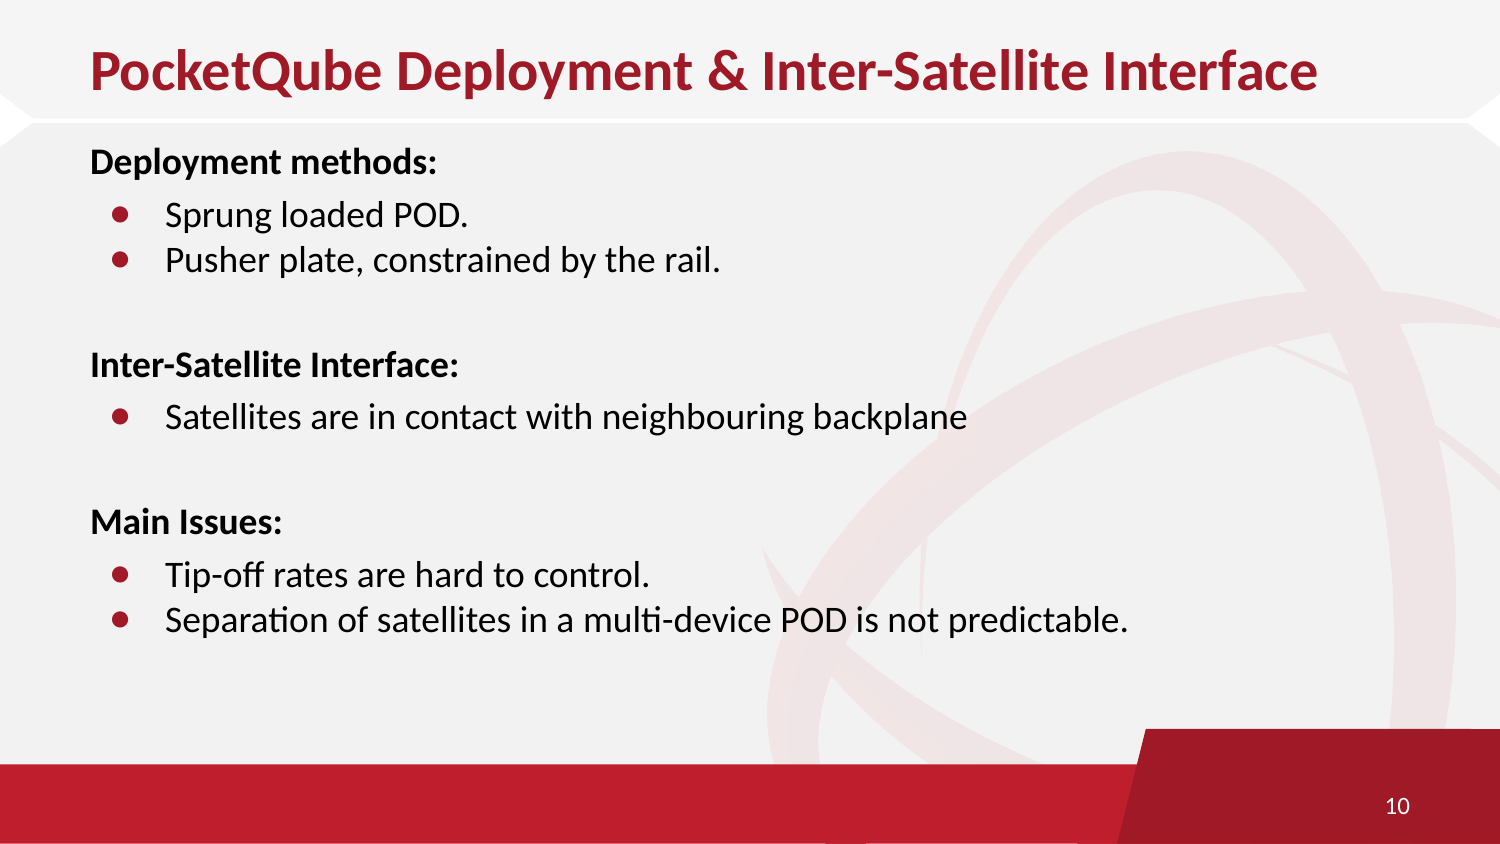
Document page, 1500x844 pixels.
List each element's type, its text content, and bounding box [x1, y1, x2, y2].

slide_number <number> [1074, 782, 1425, 827]
title PocketQube Deployment & Inter-Satellite Interface [75, 23, 1425, 112]
list Deployment methods: Sprung loaded POD. Pusher plate, constrained by the rail. Inter-Satellite Interface: Satellites are in contact with neighbouring backplane Main Issues: Tip-off rates are hard to control. Separation of satellites in a multi-device POD is not predictable. [75, 129, 1425, 729]
